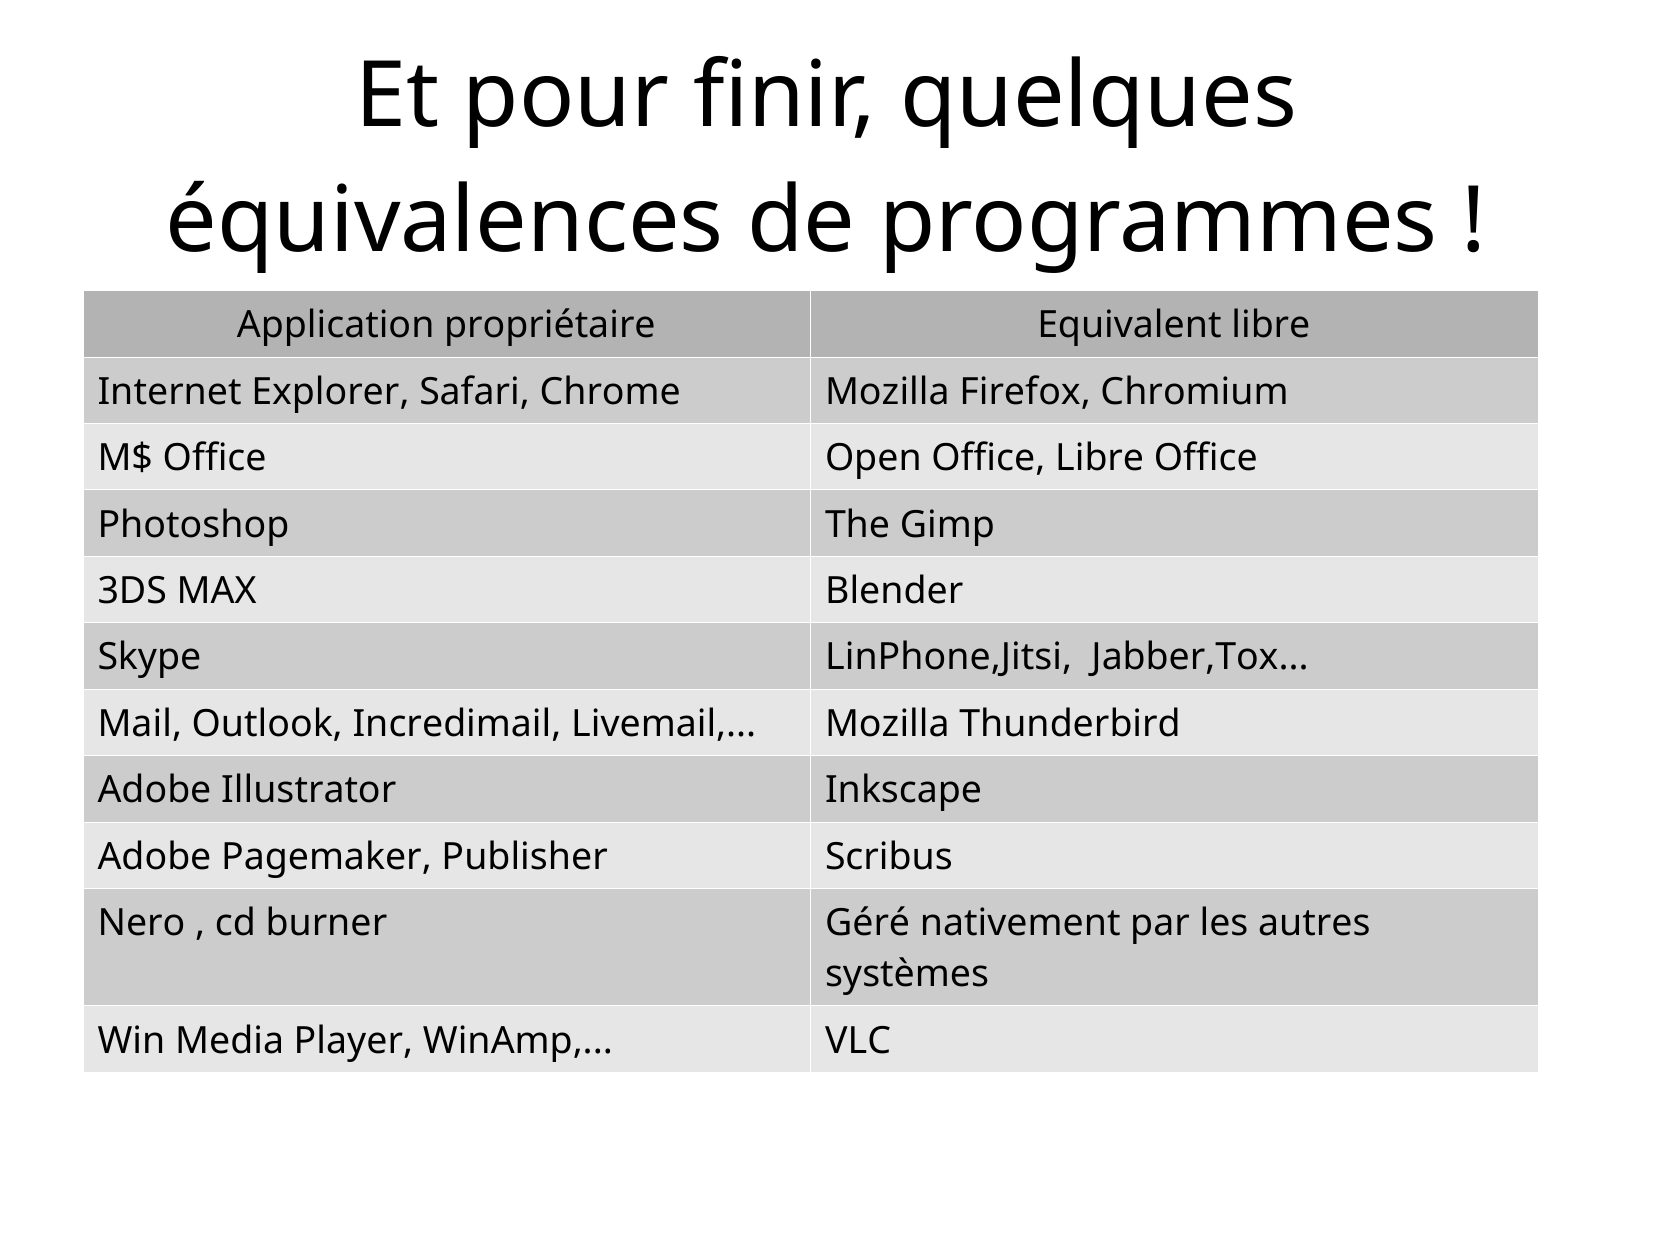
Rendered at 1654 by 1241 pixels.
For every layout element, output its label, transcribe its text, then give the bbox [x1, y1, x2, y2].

table_cell Internet Explorer, Safari, Chrome [84, 358, 810, 423]
title Et pour finir, quelques équivalences de programmes ! [82, 49, 1571, 257]
table_cell Scribus [811, 823, 1538, 888]
table_cell Skype [84, 623, 810, 689]
table_cell Mail, Outlook, Incredimail, Livemail,... [84, 690, 810, 755]
table_cell Win Media Player, WinAmp,... [84, 1006, 810, 1072]
table_cell 3DS MAX [84, 557, 810, 622]
table_cell Nero , cd burner [84, 889, 810, 1005]
table_cell Blender [811, 557, 1538, 622]
table_cell LinPhone,Jitsi, Jabber,Tox... [811, 623, 1538, 689]
table_cell The Gimp [811, 490, 1538, 556]
table_cell VLC [811, 1006, 1538, 1072]
table_header Application propriétaire [84, 291, 810, 357]
table_cell Adobe Illustrator [84, 756, 810, 822]
table_cell Photoshop [84, 490, 810, 556]
table_cell Mozilla Thunderbird [811, 690, 1538, 755]
table_cell Adobe Pagemaker, Publisher [84, 823, 810, 888]
table_header Equivalent libre [811, 291, 1538, 357]
table_cell Géré nativement par les autres systèmes [811, 889, 1538, 1005]
table_cell Open Office, Libre Office [811, 424, 1538, 489]
table_cell M$ Office [84, 424, 810, 489]
table_cell Inkscape [811, 756, 1538, 822]
table_cell Mozilla Firefox, Chromium [811, 358, 1538, 423]
